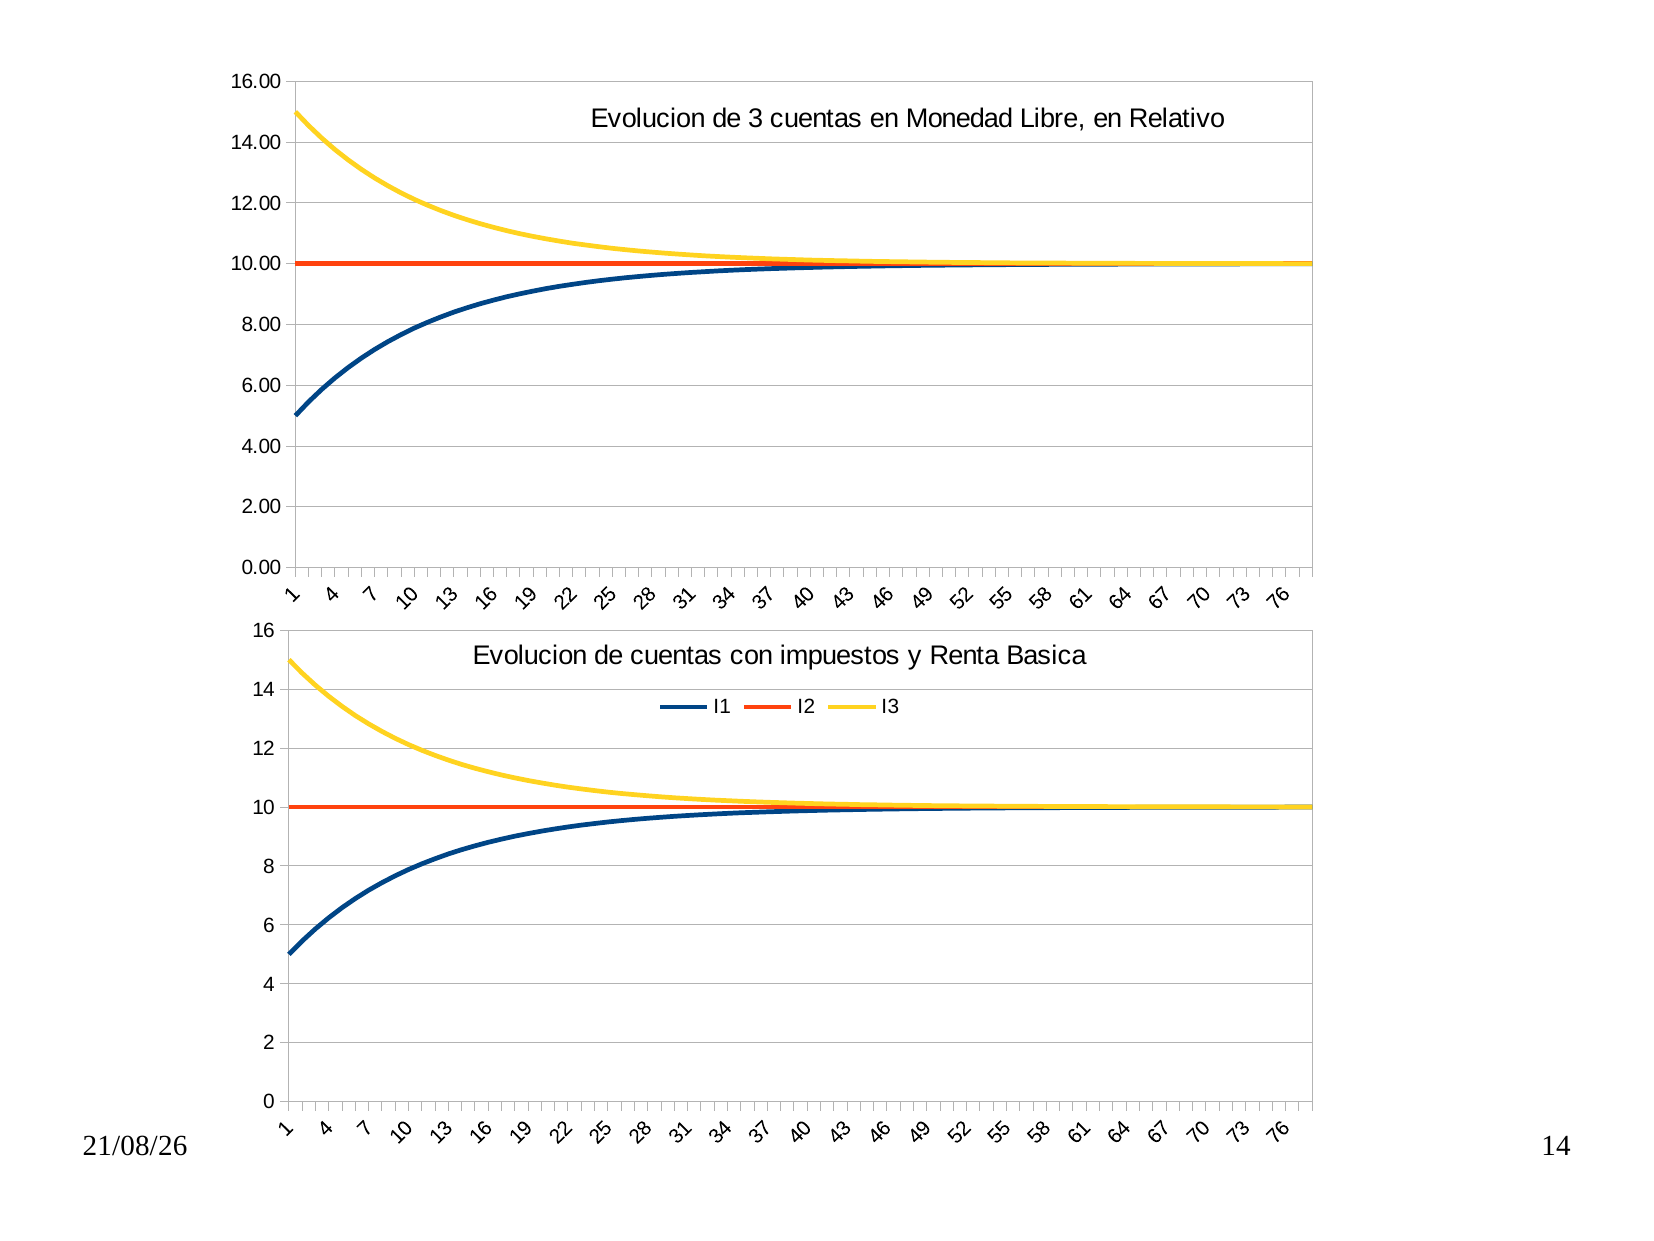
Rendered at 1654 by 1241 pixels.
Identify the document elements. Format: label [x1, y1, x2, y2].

chart [224, 53, 1335, 1149]
